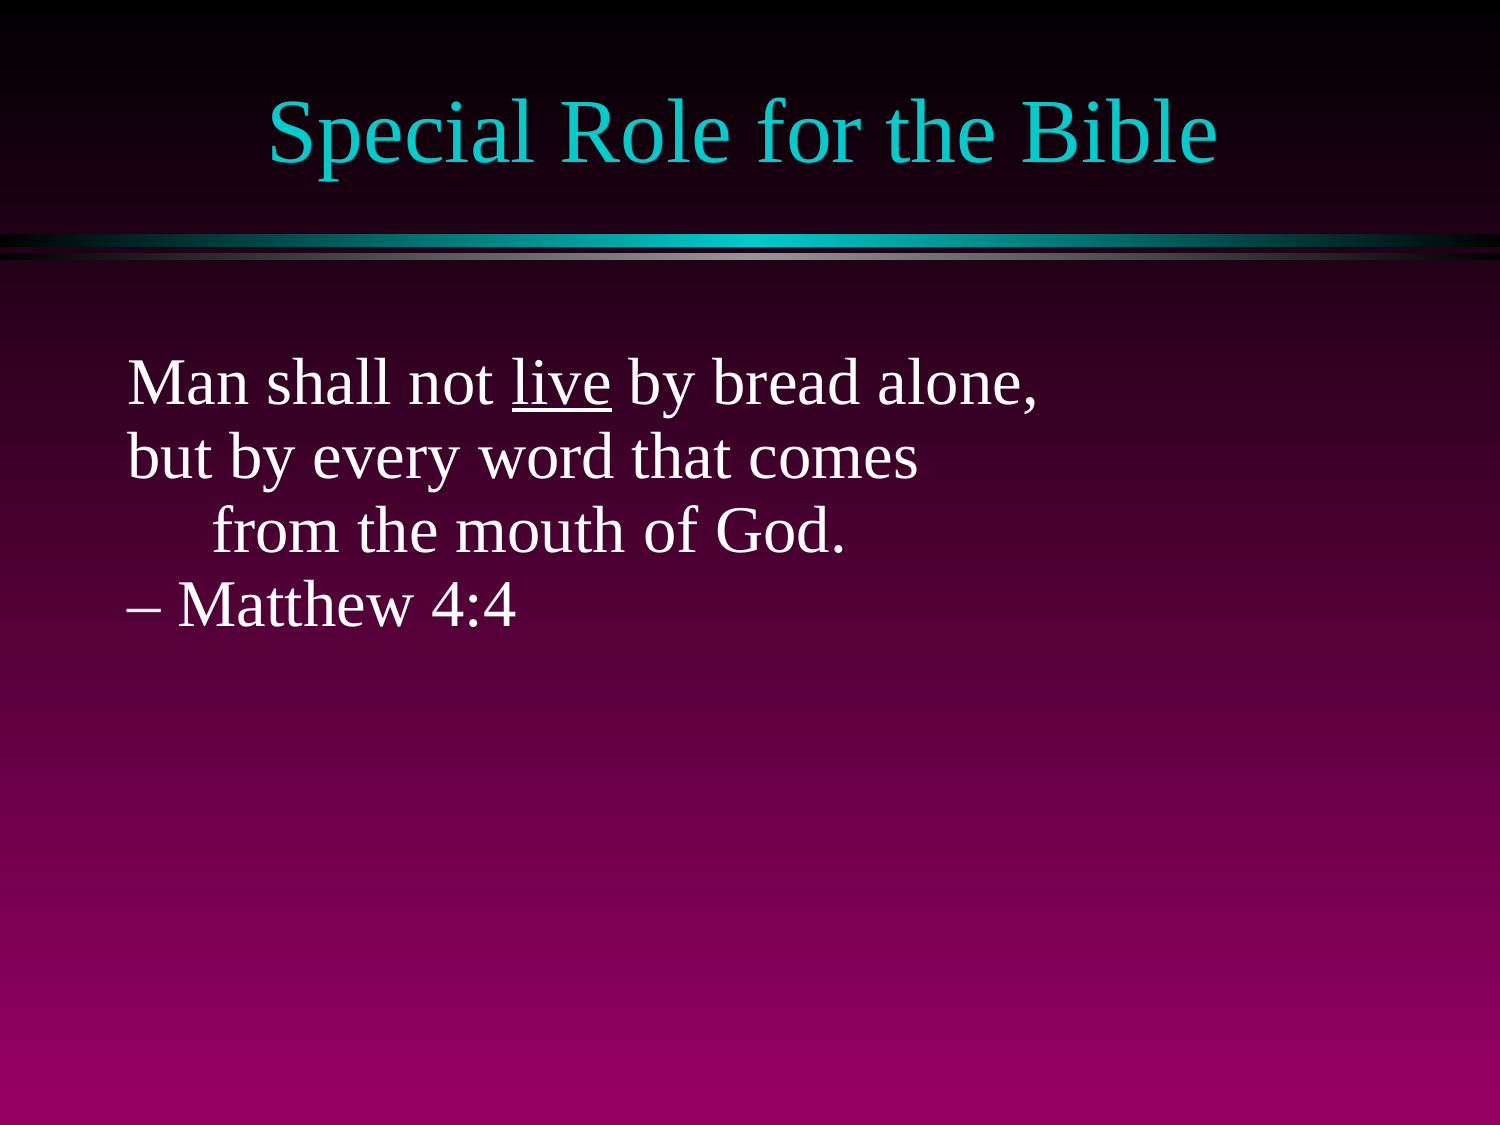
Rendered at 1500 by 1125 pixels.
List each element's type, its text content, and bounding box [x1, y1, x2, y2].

text_box Man shall not live by bread alone, but by every word that comes from the mouth of God. – Matthew 4:4 [112, 337, 1276, 649]
title Special Role for the Bible [187, 56, 1463, 244]
